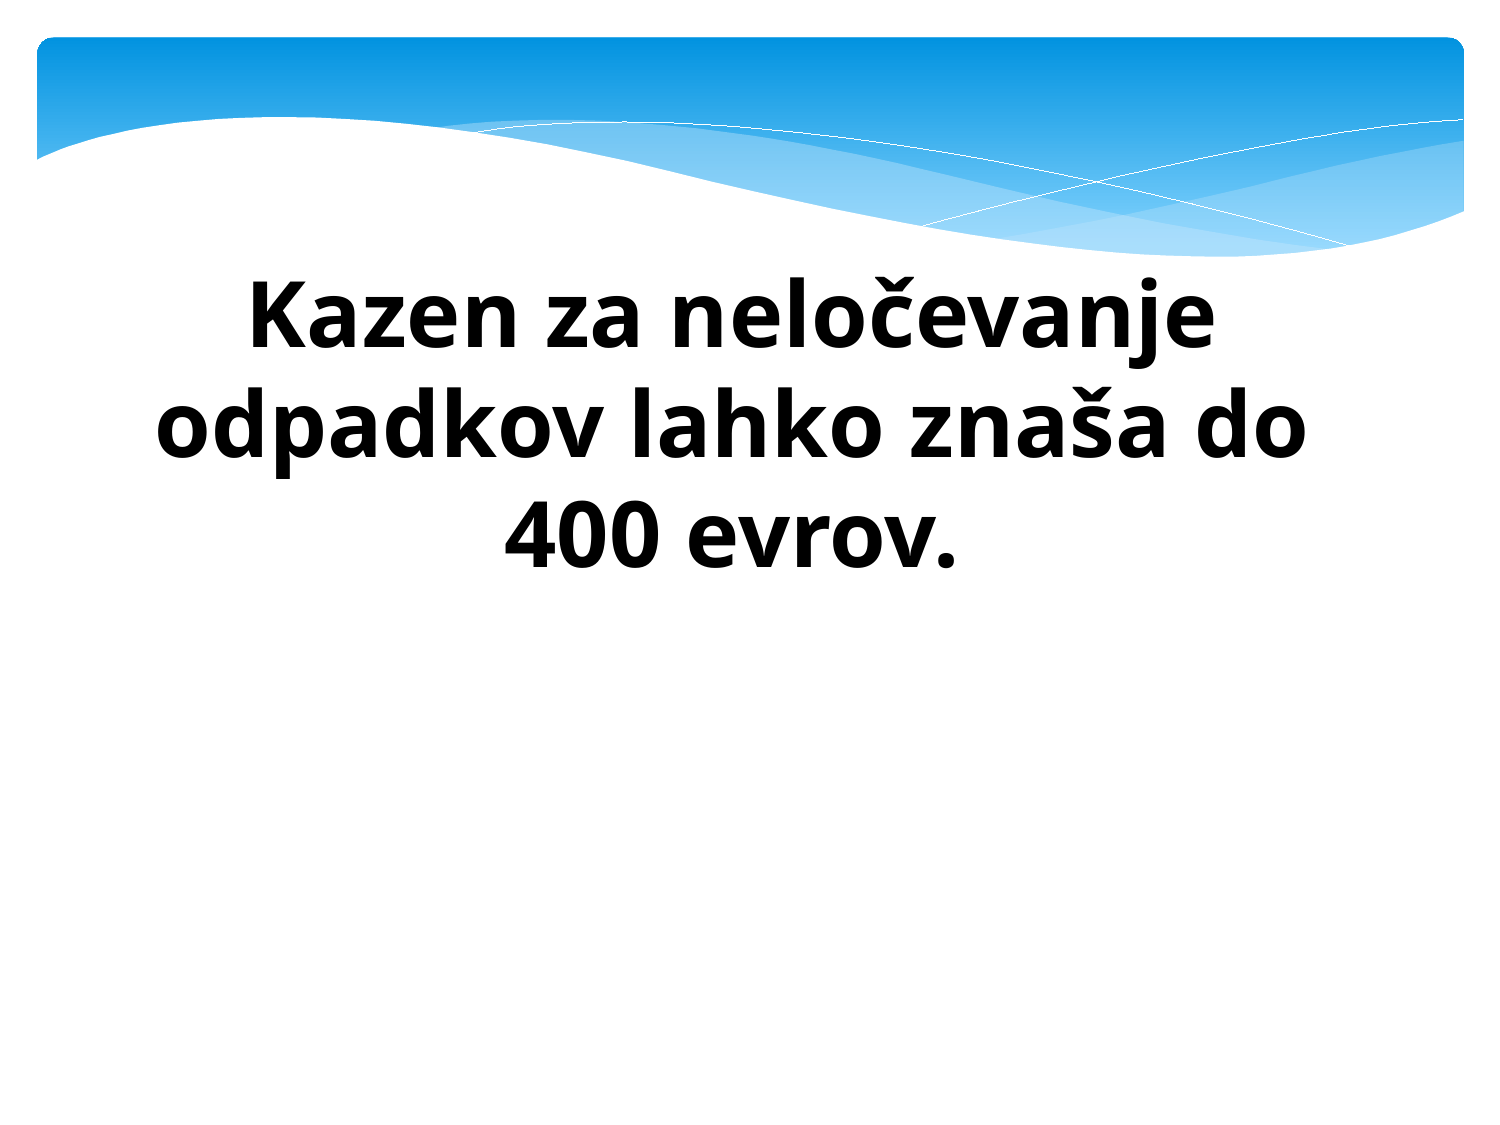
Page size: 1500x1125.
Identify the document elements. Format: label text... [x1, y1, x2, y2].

title Kazen za neločevanje odpadkov lahko znaša do 400 evrov. [53, 137, 1412, 705]
